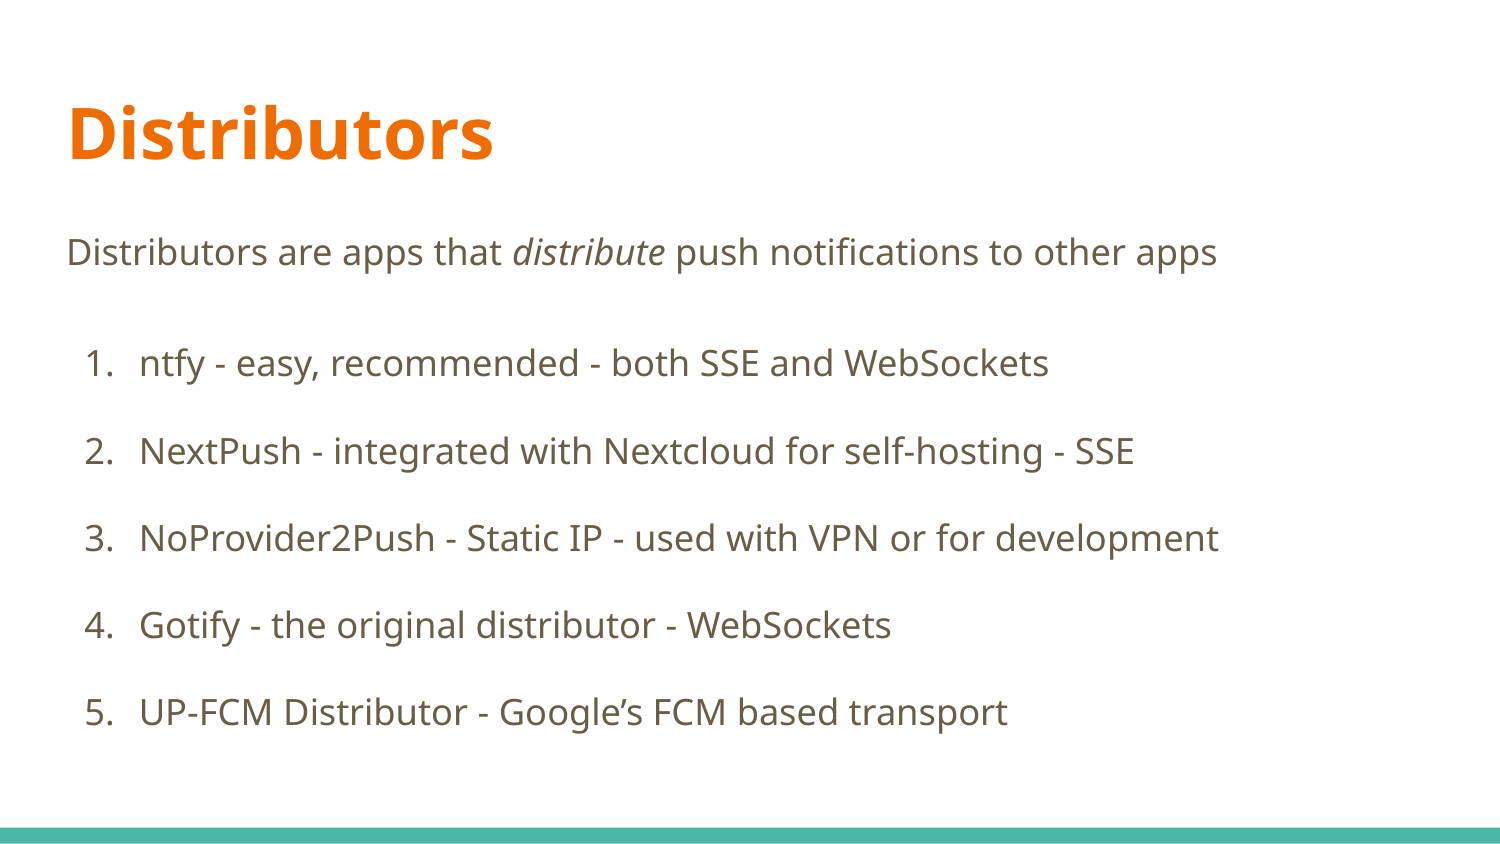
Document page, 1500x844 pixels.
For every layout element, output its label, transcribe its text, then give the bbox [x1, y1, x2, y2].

title Distributors [51, 72, 1449, 189]
list Distributors are apps that distribute push notifications to other apps ntfy - easy, recommended - both SSE and WebSockets NextPush - integrated with Nextcloud for self-hosting - SSE NoProvider2Push - Static IP - used with VPN or for development Gotify - the original distributor - WebSockets UP-FCM Distributor - Google’s FCM based transport [51, 207, 1449, 750]
